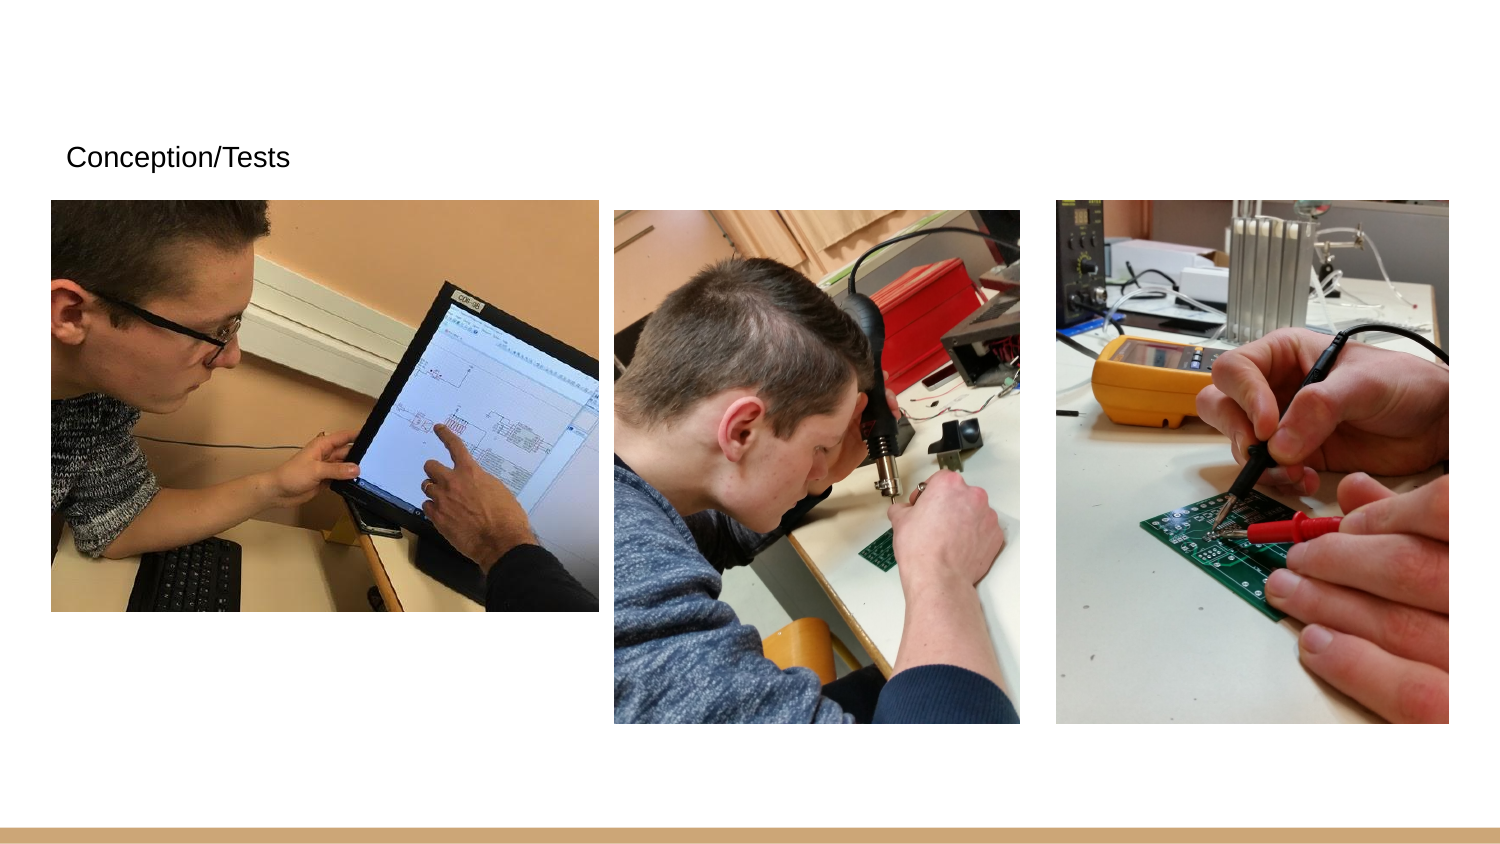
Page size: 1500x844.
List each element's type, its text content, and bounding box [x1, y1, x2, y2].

picture [1056, 200, 1449, 724]
title Conception/Tests [51, 51, 1449, 189]
picture [614, 210, 1020, 724]
picture [51, 200, 599, 612]
